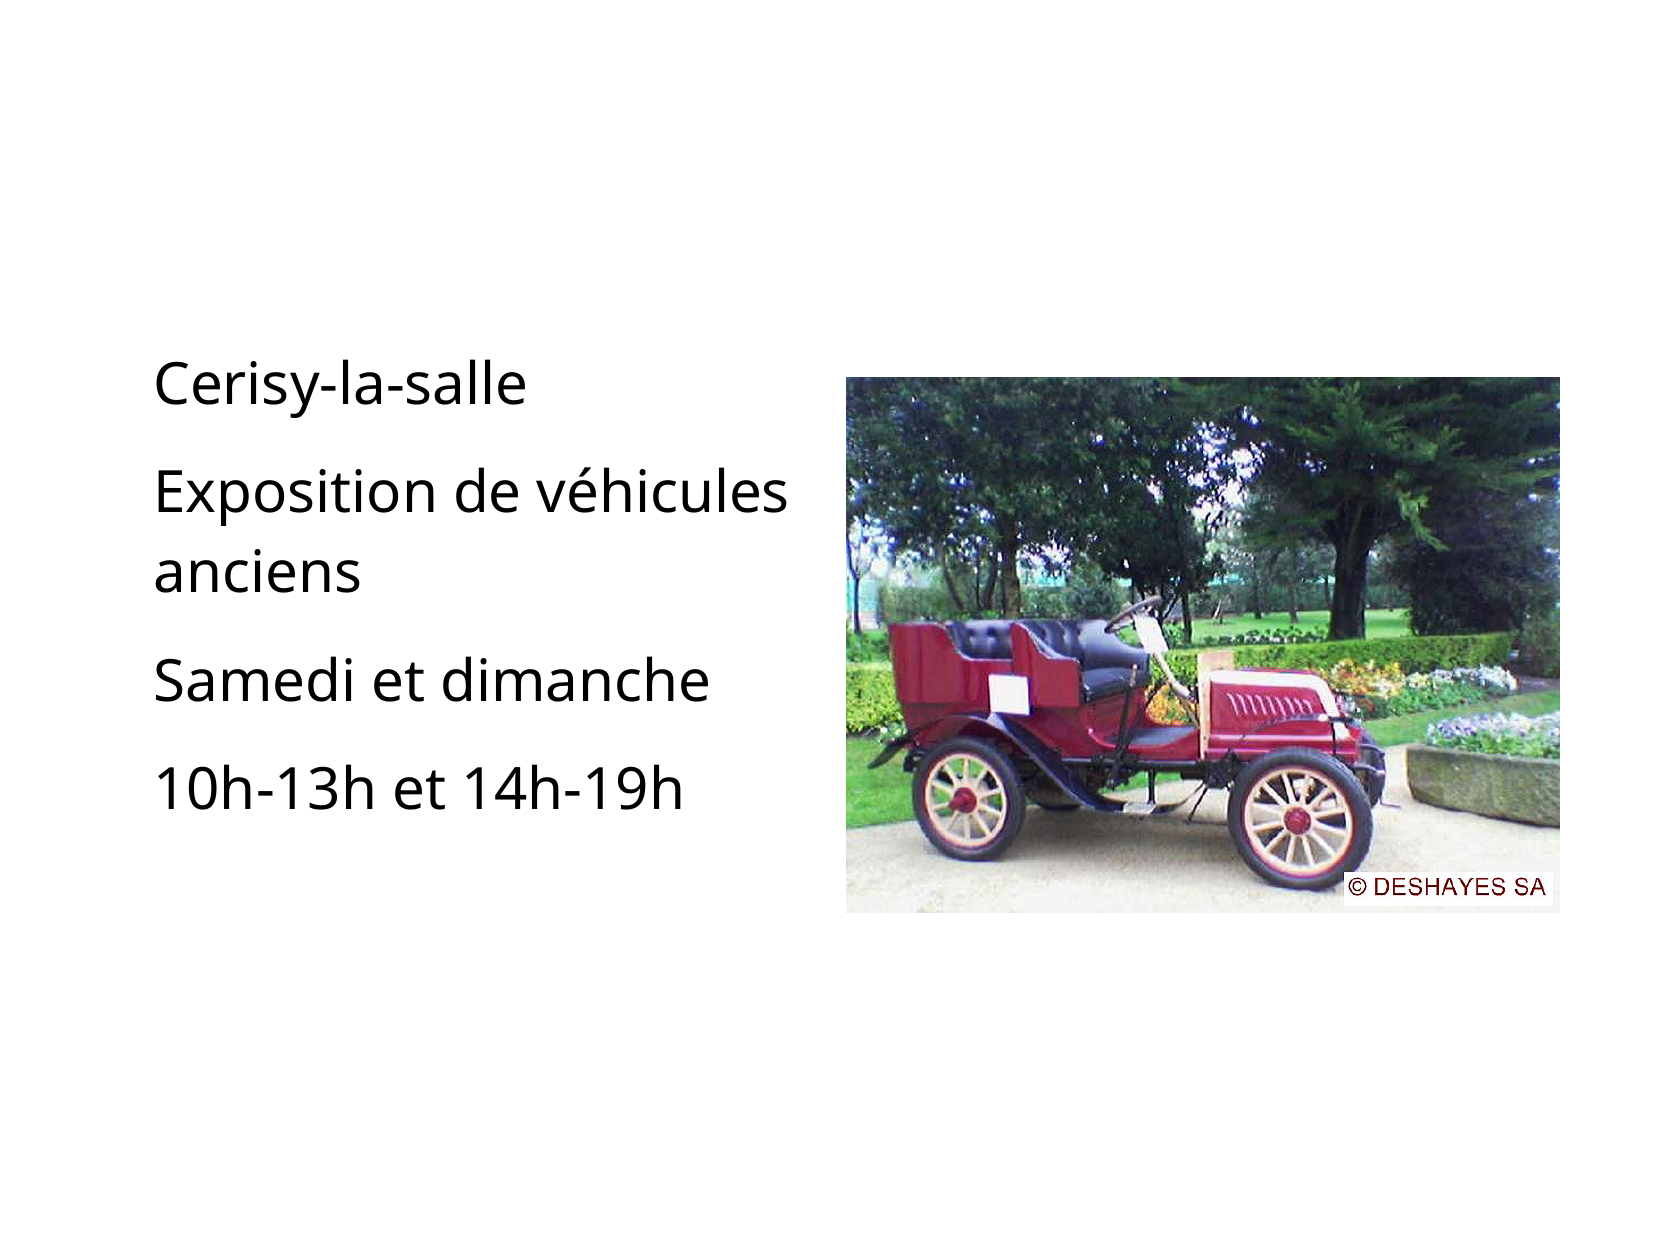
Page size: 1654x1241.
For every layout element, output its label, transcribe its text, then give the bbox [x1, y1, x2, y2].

list Cerisy-la-salle Exposition de véhicules anciens Samedi et dimanche 10h-13h et 14h-19h [82, 341, 809, 886]
picture [846, 377, 1560, 913]
